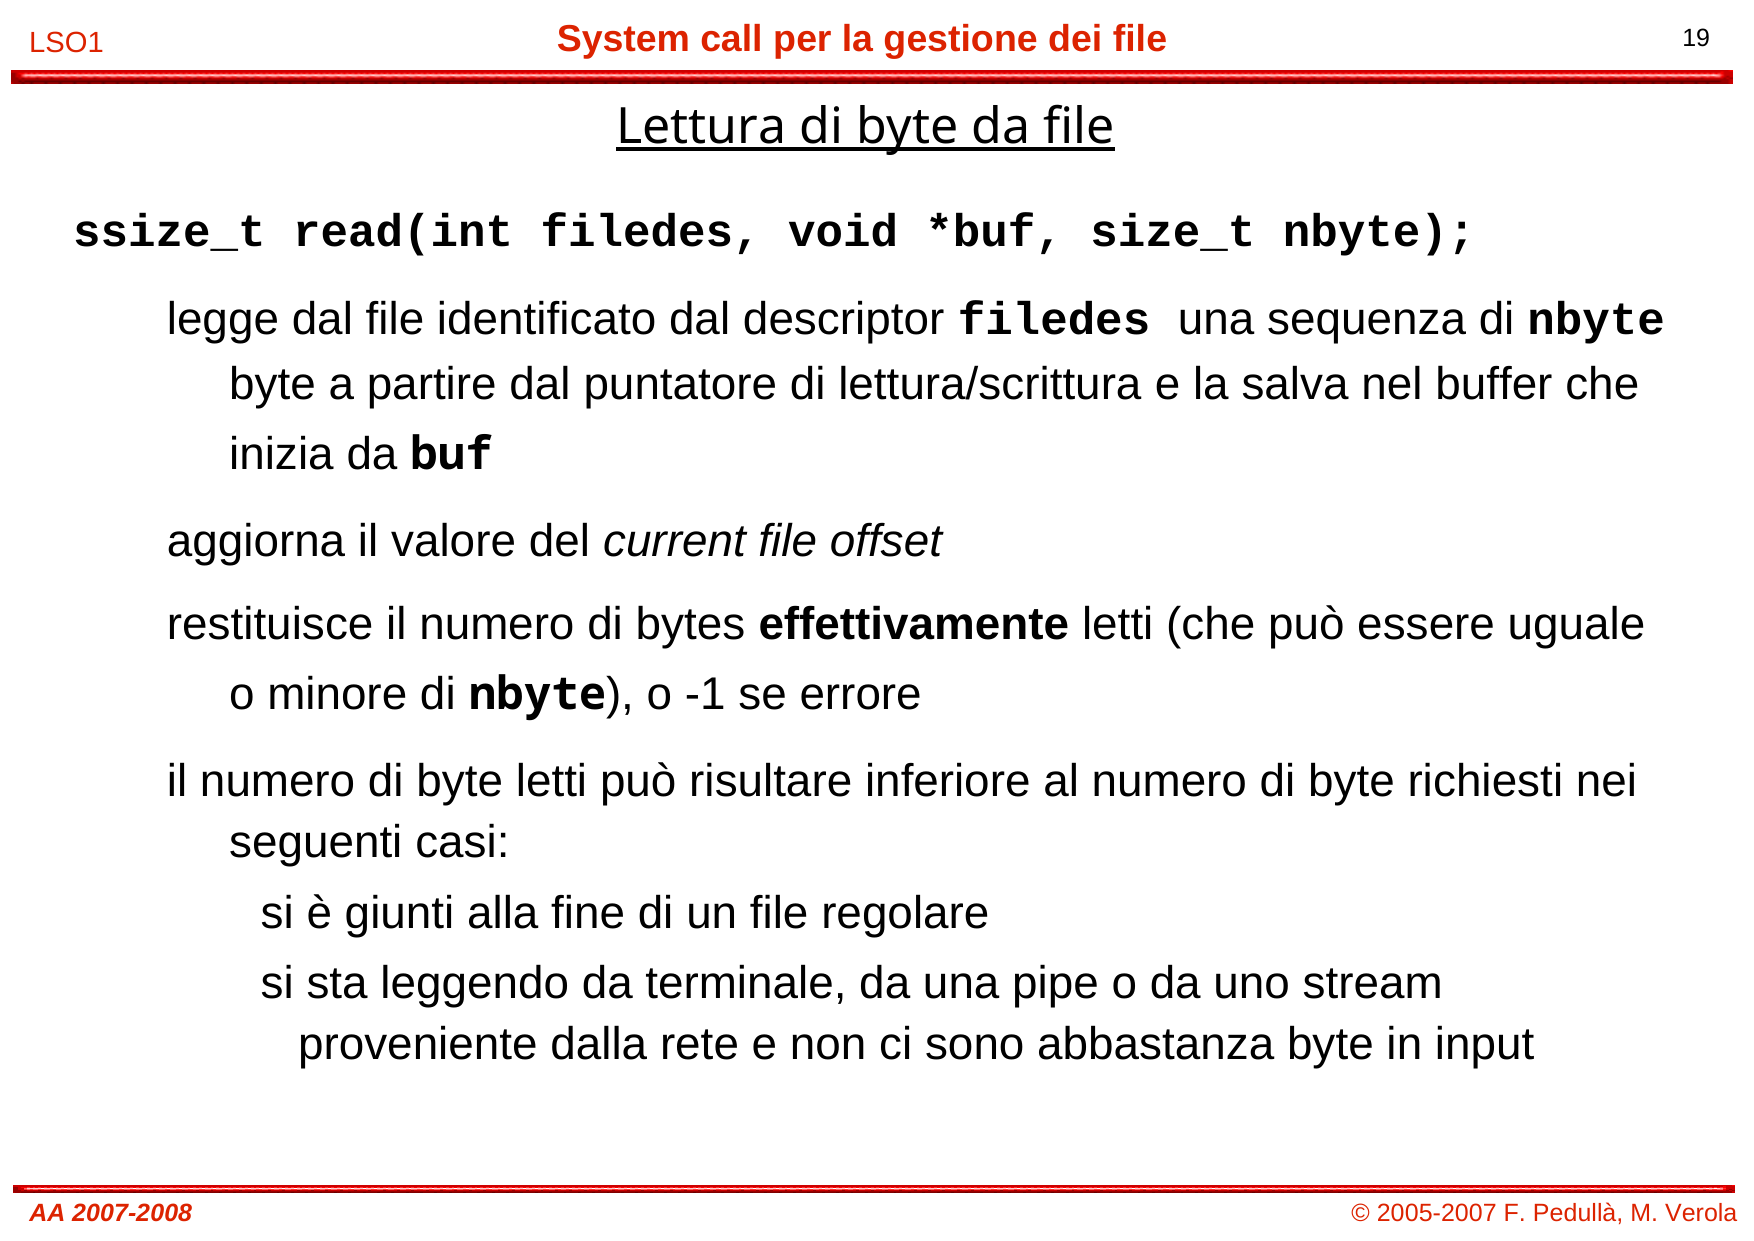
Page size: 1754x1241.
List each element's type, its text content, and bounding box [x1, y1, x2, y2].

list ssize_t read(int filedes, void *buf, size_t nbyte); legge dal file identificato dal descriptor filedes una sequenza di nbyte byte a partire dal puntatore di lettura/scrittura e la salva nel buffer che inizia da buf aggiorna il valore del current file offset restituisce il numero di bytes effettivamente letti (che può essere uguale o minore di nbyte), o -1 se errore il numero di byte letti può risultare inferiore al numero di byte richiesti nei seguenti casi: si è giunti alla fine di un file regolare si sta leggendo da terminale, da una pipe o da uno stream proveniente dalla rete e non ci sono abbastanza byte in input [58, 188, 1696, 1115]
picture [11, 70, 1733, 84]
picture [13, 1185, 1735, 1193]
title Lettura di byte da file [514, 78, 1217, 174]
